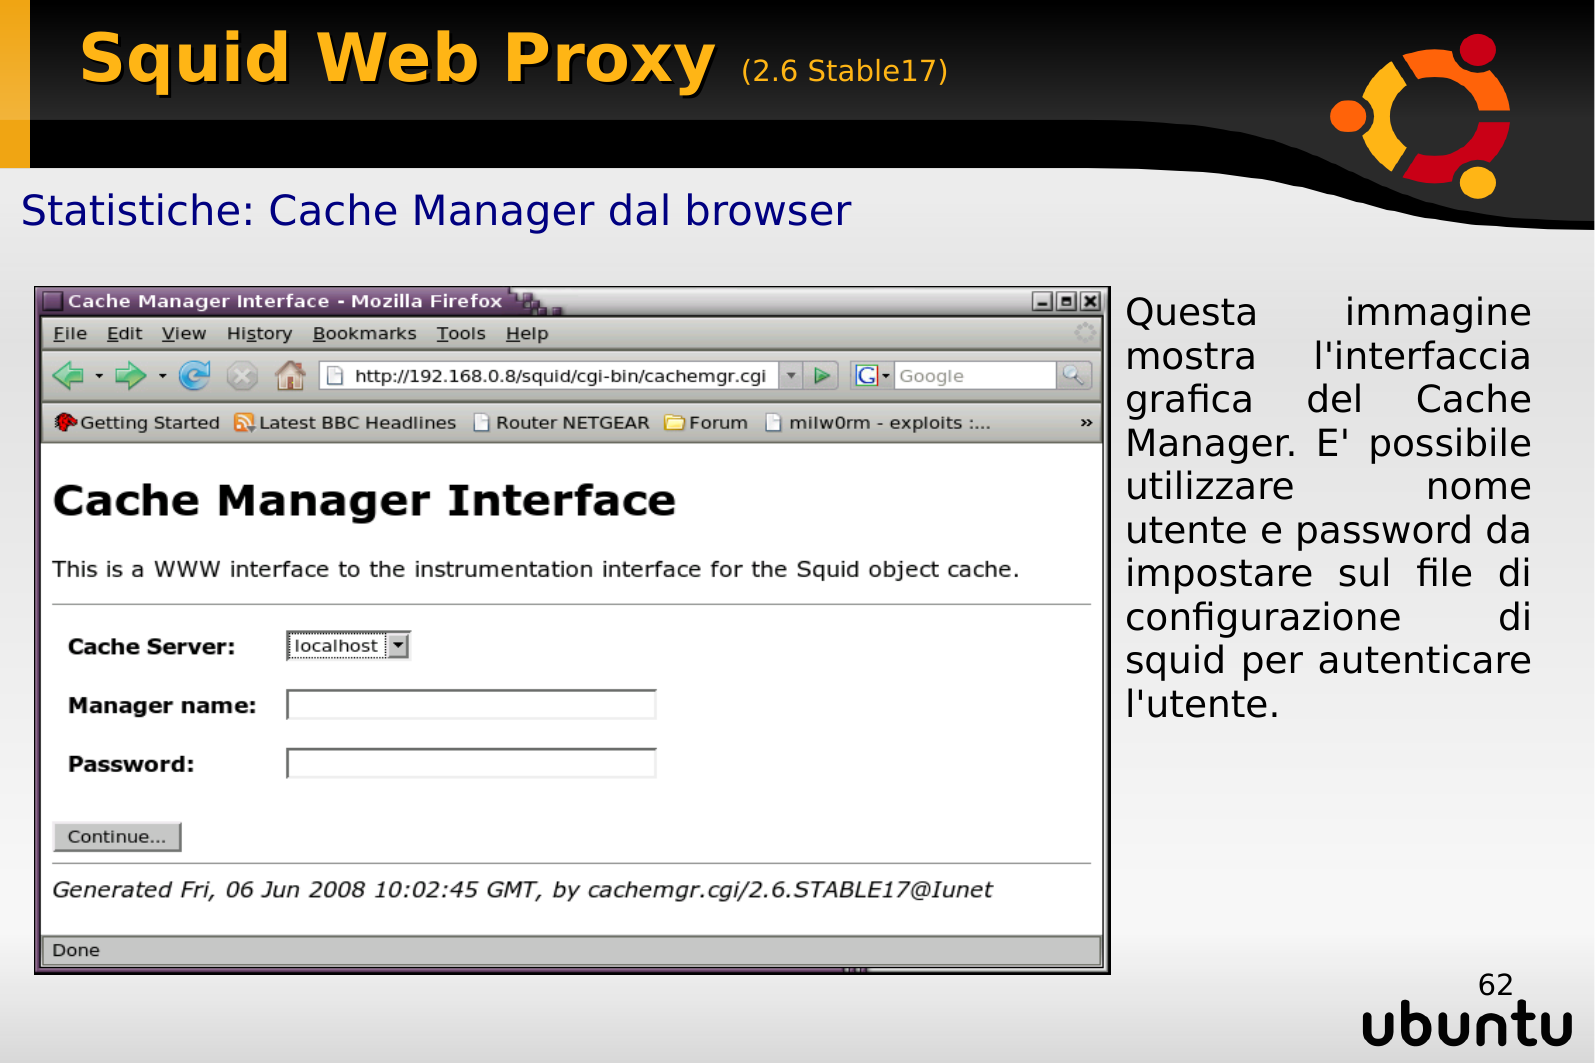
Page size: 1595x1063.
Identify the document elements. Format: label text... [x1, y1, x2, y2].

picture [0, 0, 1595, 1063]
text_box Statistiche: Cache Manager dal browser [17, 178, 1554, 243]
text_box Squid Web Proxy (2.6 Stable17) [23, 11, 1004, 105]
text_box [59, 285, 1536, 1034]
text_box Questa immagine mostra l'interfaccia grafica del Cache Manager. E' possibile utilizzare nome utente e password da impostare sul file di configurazione di squid per autenticare l'utente. [1122, 283, 1536, 904]
